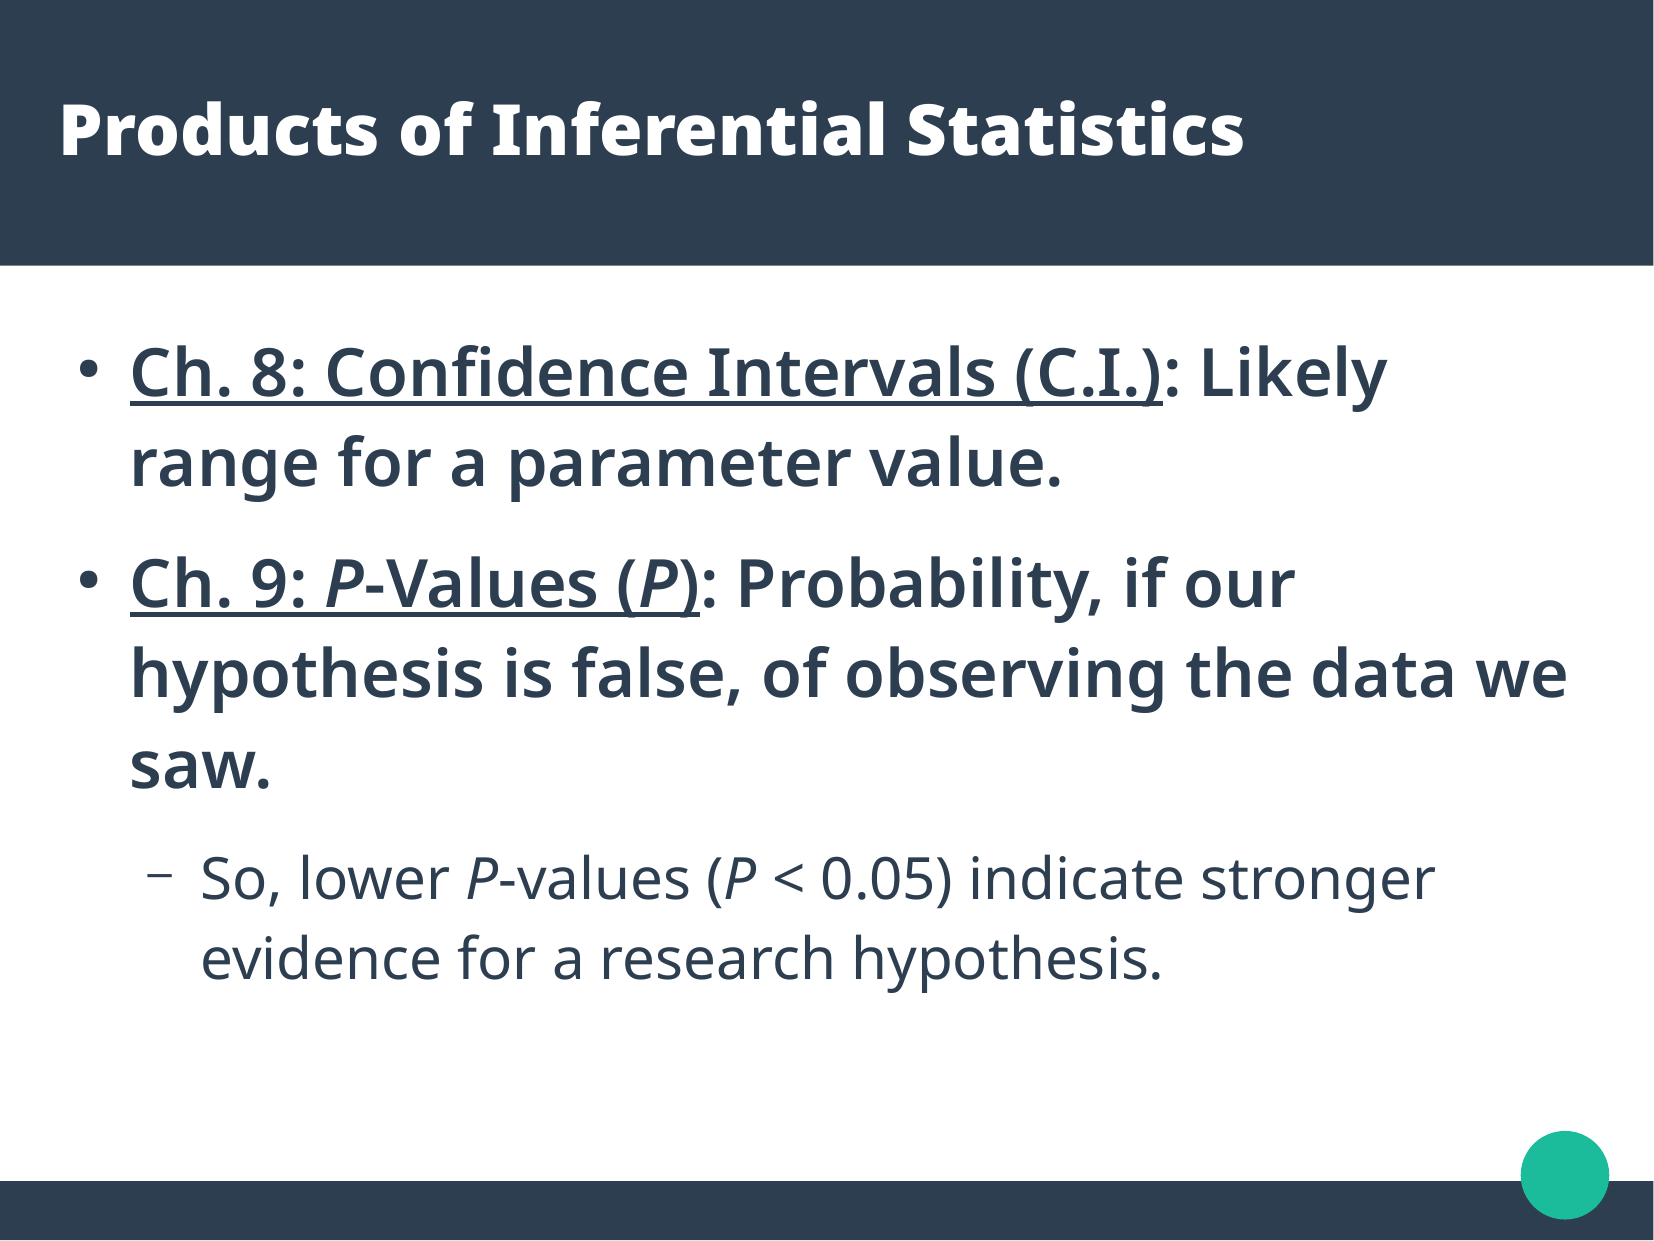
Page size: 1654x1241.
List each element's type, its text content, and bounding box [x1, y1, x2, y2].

title Products of Inferential Statistics [59, 49, 1595, 207]
list Ch. 8: Confidence Intervals (C.I.): Likely range for a parameter value. Ch. 9: P-Values (P): Probability, if our hypothesis is false, of observing the data we saw. So, lower P-values (P < 0.05) indicate stronger evidence for a research hypothesis. [59, 324, 1595, 1152]
